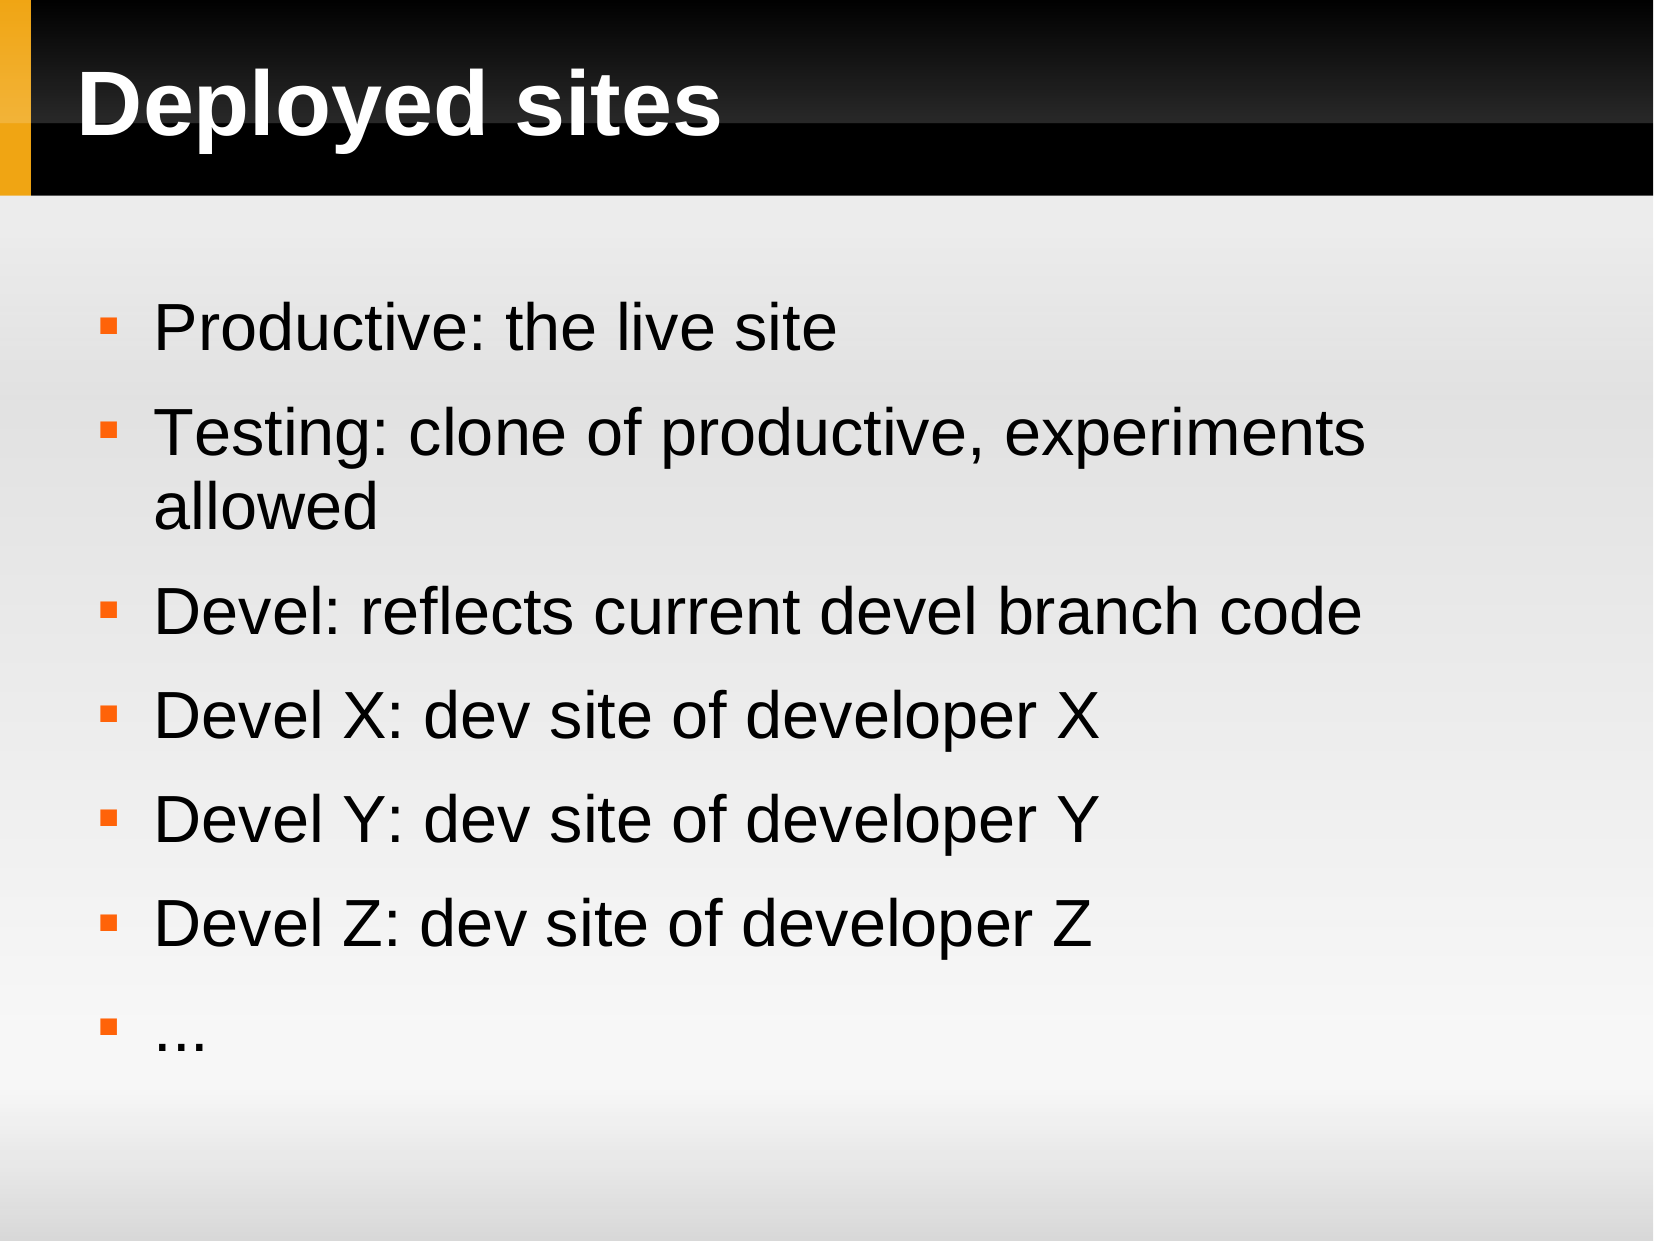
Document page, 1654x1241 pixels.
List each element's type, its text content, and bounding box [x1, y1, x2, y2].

title Deployed sites [76, 7, 1565, 200]
picture [0, 0, 1654, 1241]
list Productive: the live site Testing: clone of productive, experiments allowed Devel: reflects current devel branch code Devel X: dev site of developer X Devel Y: dev site of developer Y Devel Z: dev site of developer Z ... [82, 290, 1571, 1095]
